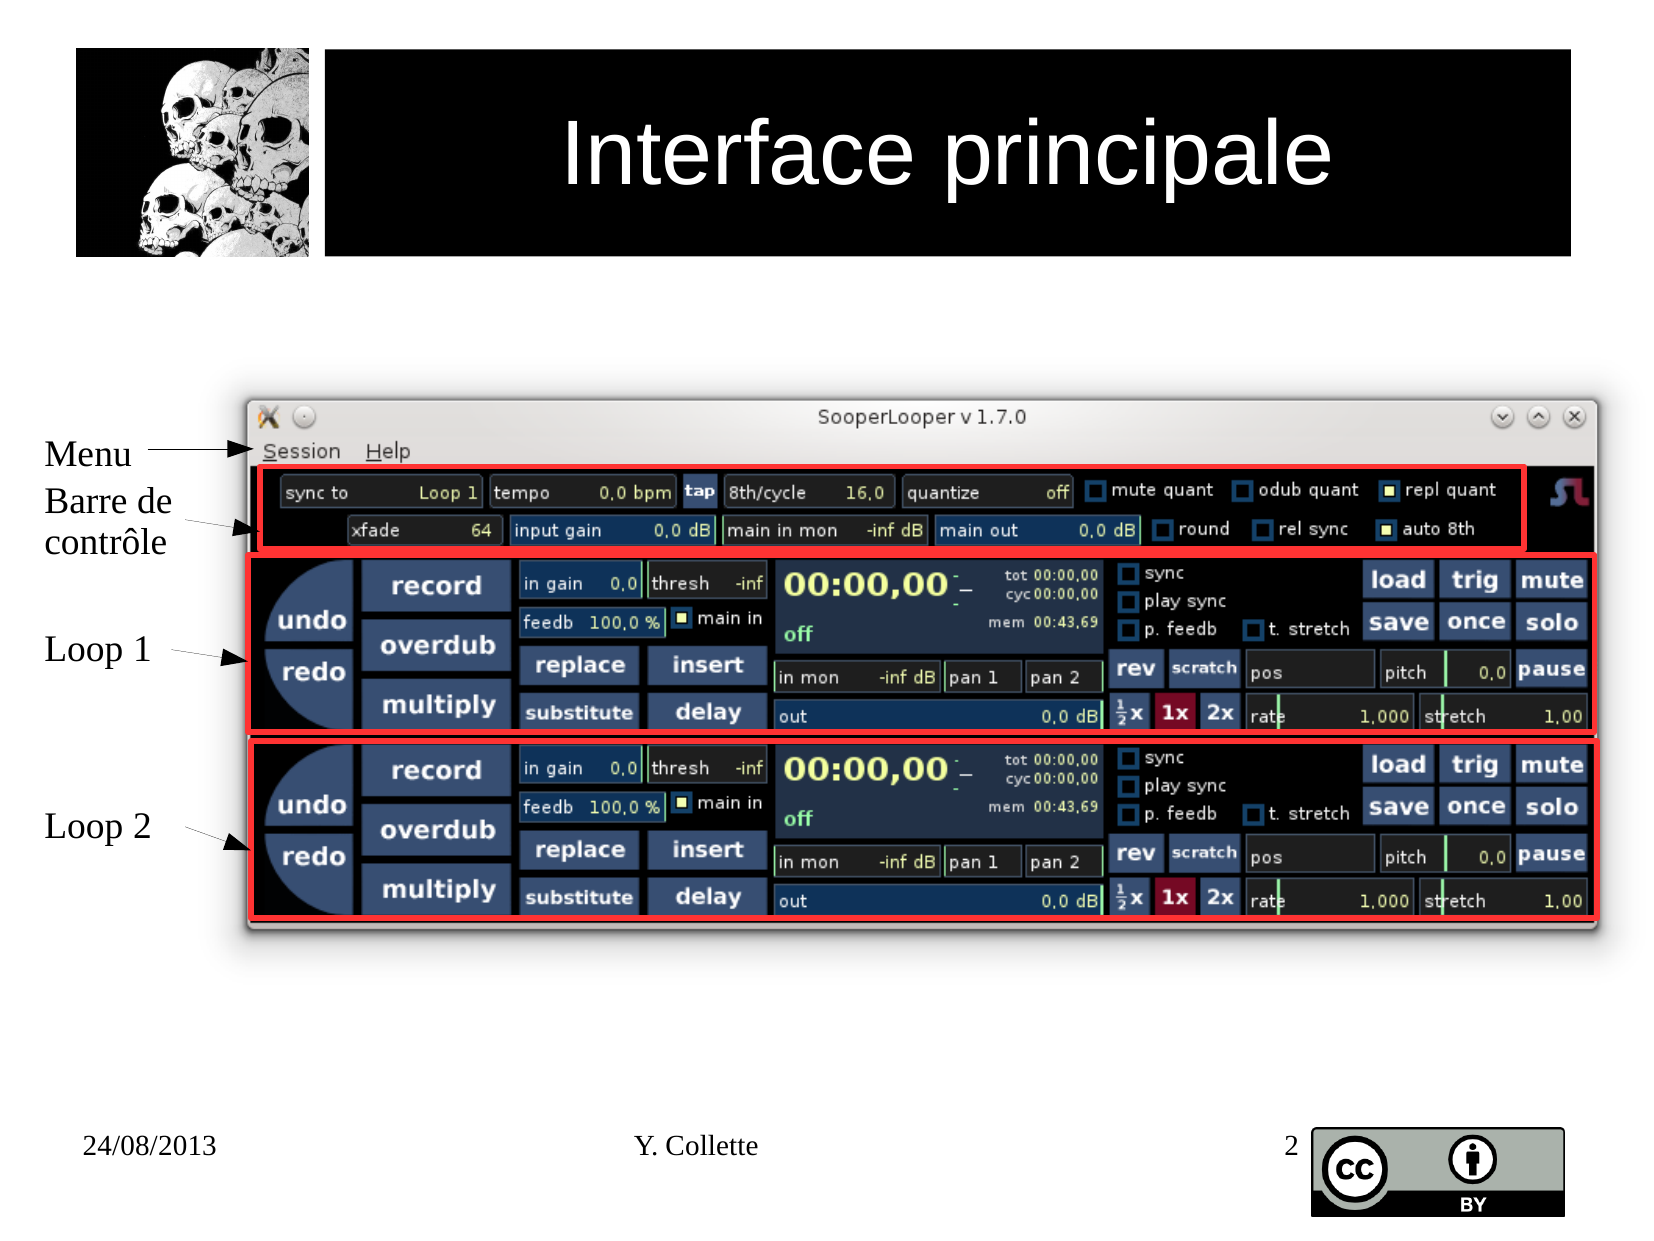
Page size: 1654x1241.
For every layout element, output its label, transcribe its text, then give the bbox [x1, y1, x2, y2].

picture [185, 528, 257, 659]
picture [251, 558, 1592, 729]
picture [263, 469, 1521, 546]
picture [185, 338, 1654, 992]
title Interface principale [324, 49, 1571, 257]
text_box Barre de contrôle [29, 472, 231, 571]
picture [254, 744, 1594, 915]
picture [76, 48, 309, 257]
picture [1311, 1127, 1565, 1217]
text_box Loop 1 [29, 620, 207, 677]
text_box Loop 2 [29, 797, 207, 854]
text_box Menu [29, 425, 207, 482]
